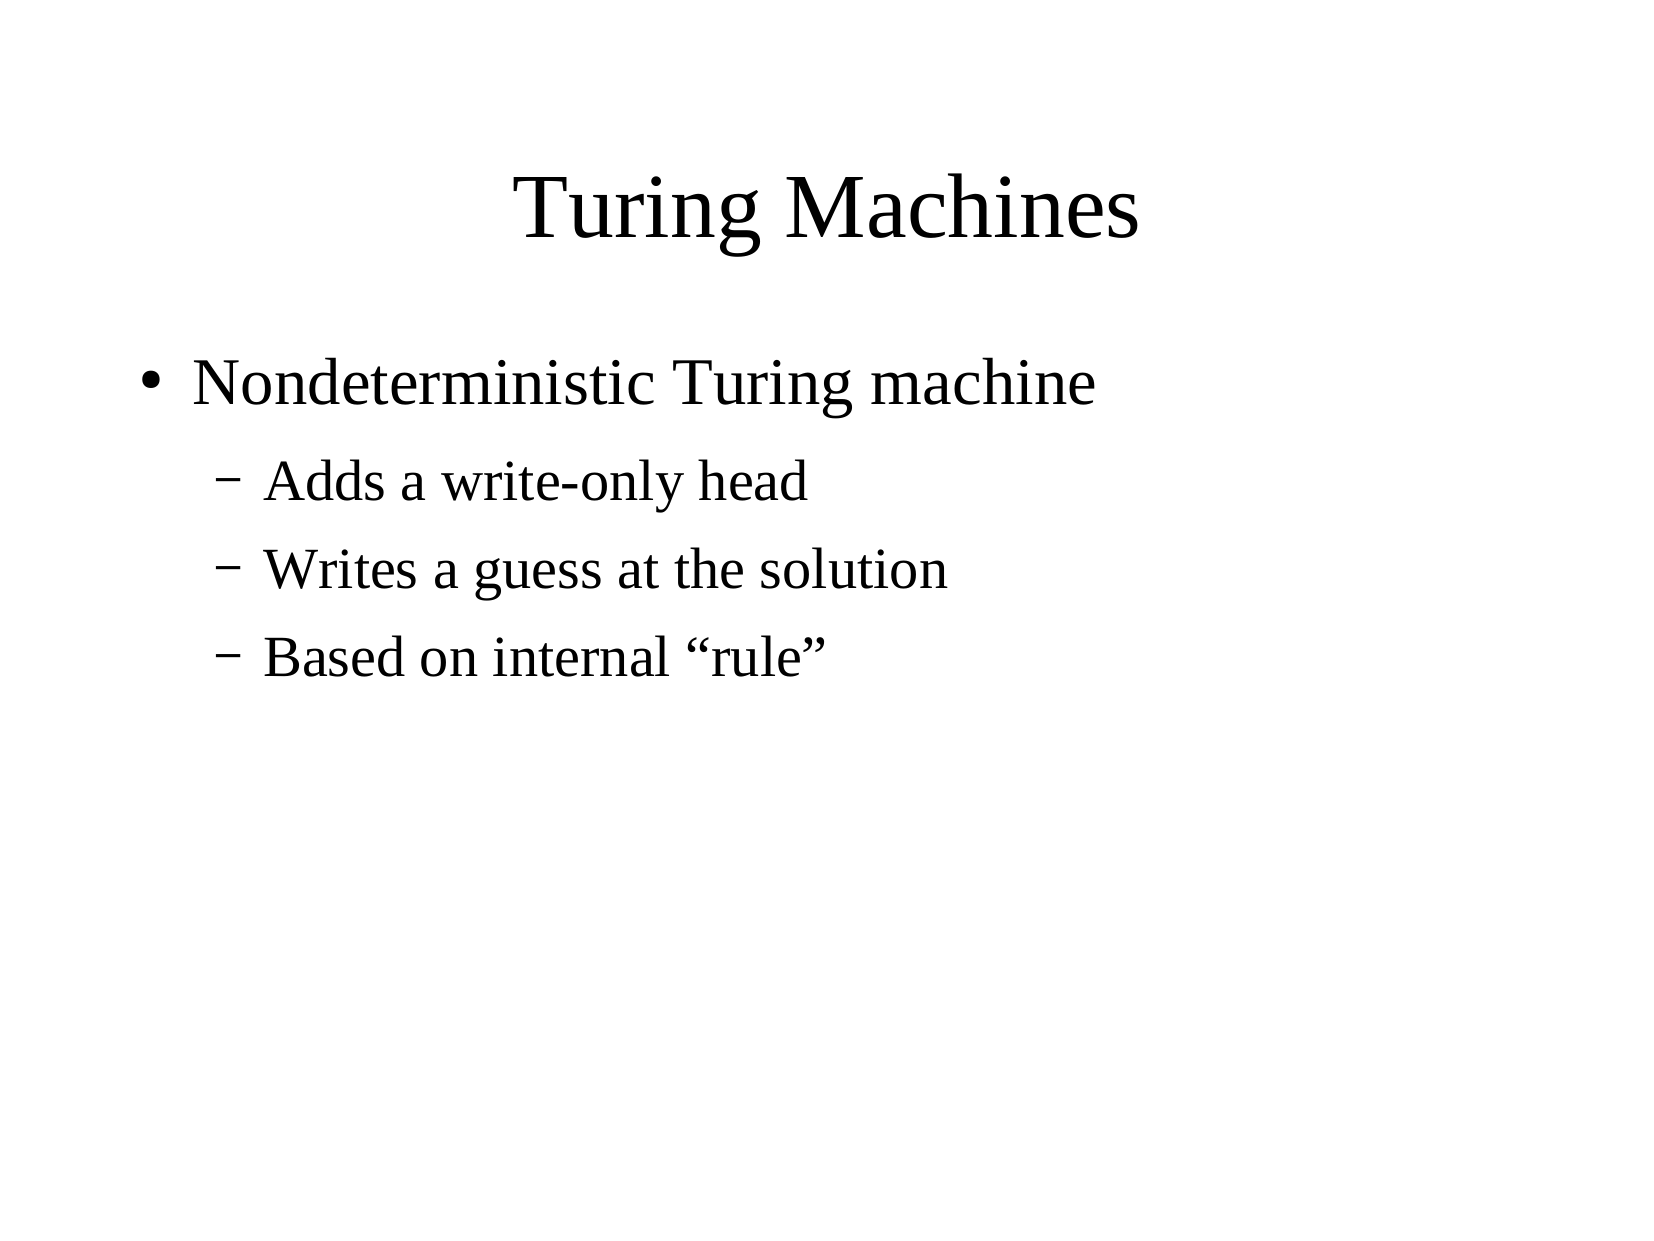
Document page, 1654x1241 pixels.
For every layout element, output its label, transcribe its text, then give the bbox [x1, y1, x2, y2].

title Turing Machines [121, 102, 1534, 311]
list Nondeterministic Turing machine Adds a write-only head Writes a guess at the solution Based on internal “rule” [121, 344, 1534, 1127]
